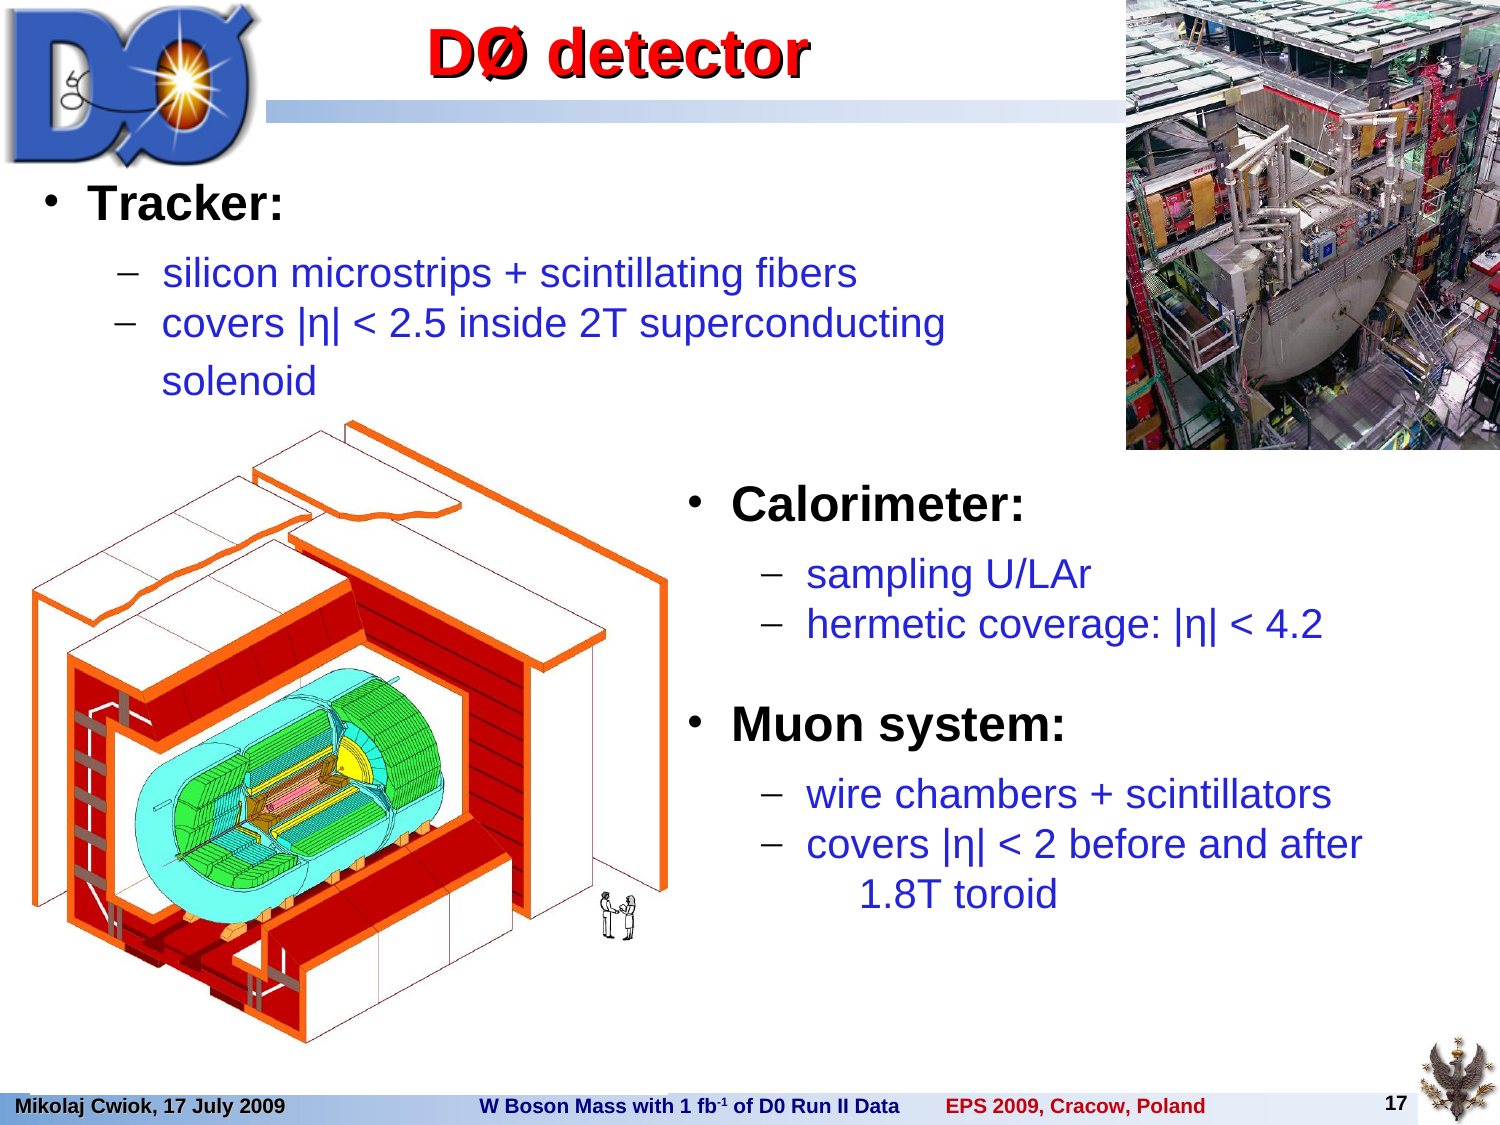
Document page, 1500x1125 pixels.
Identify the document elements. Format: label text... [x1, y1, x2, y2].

text_box Tracker: silicon microstrips + scintillating fibers covers |η| < 2.5 inside 2T superconducting solenoid [24, 162, 1105, 441]
picture [0, 0, 1500, 451]
title DØ detector [266, 0, 970, 100]
text_box Calorimeter: sampling U/LAr hermetic coverage: |η| < 4.2 Muon system: wire chambers + scintillators covers |η| < 2 before and after 1.8T toroid [668, 464, 1434, 1065]
picture [0, 441, 1500, 1125]
